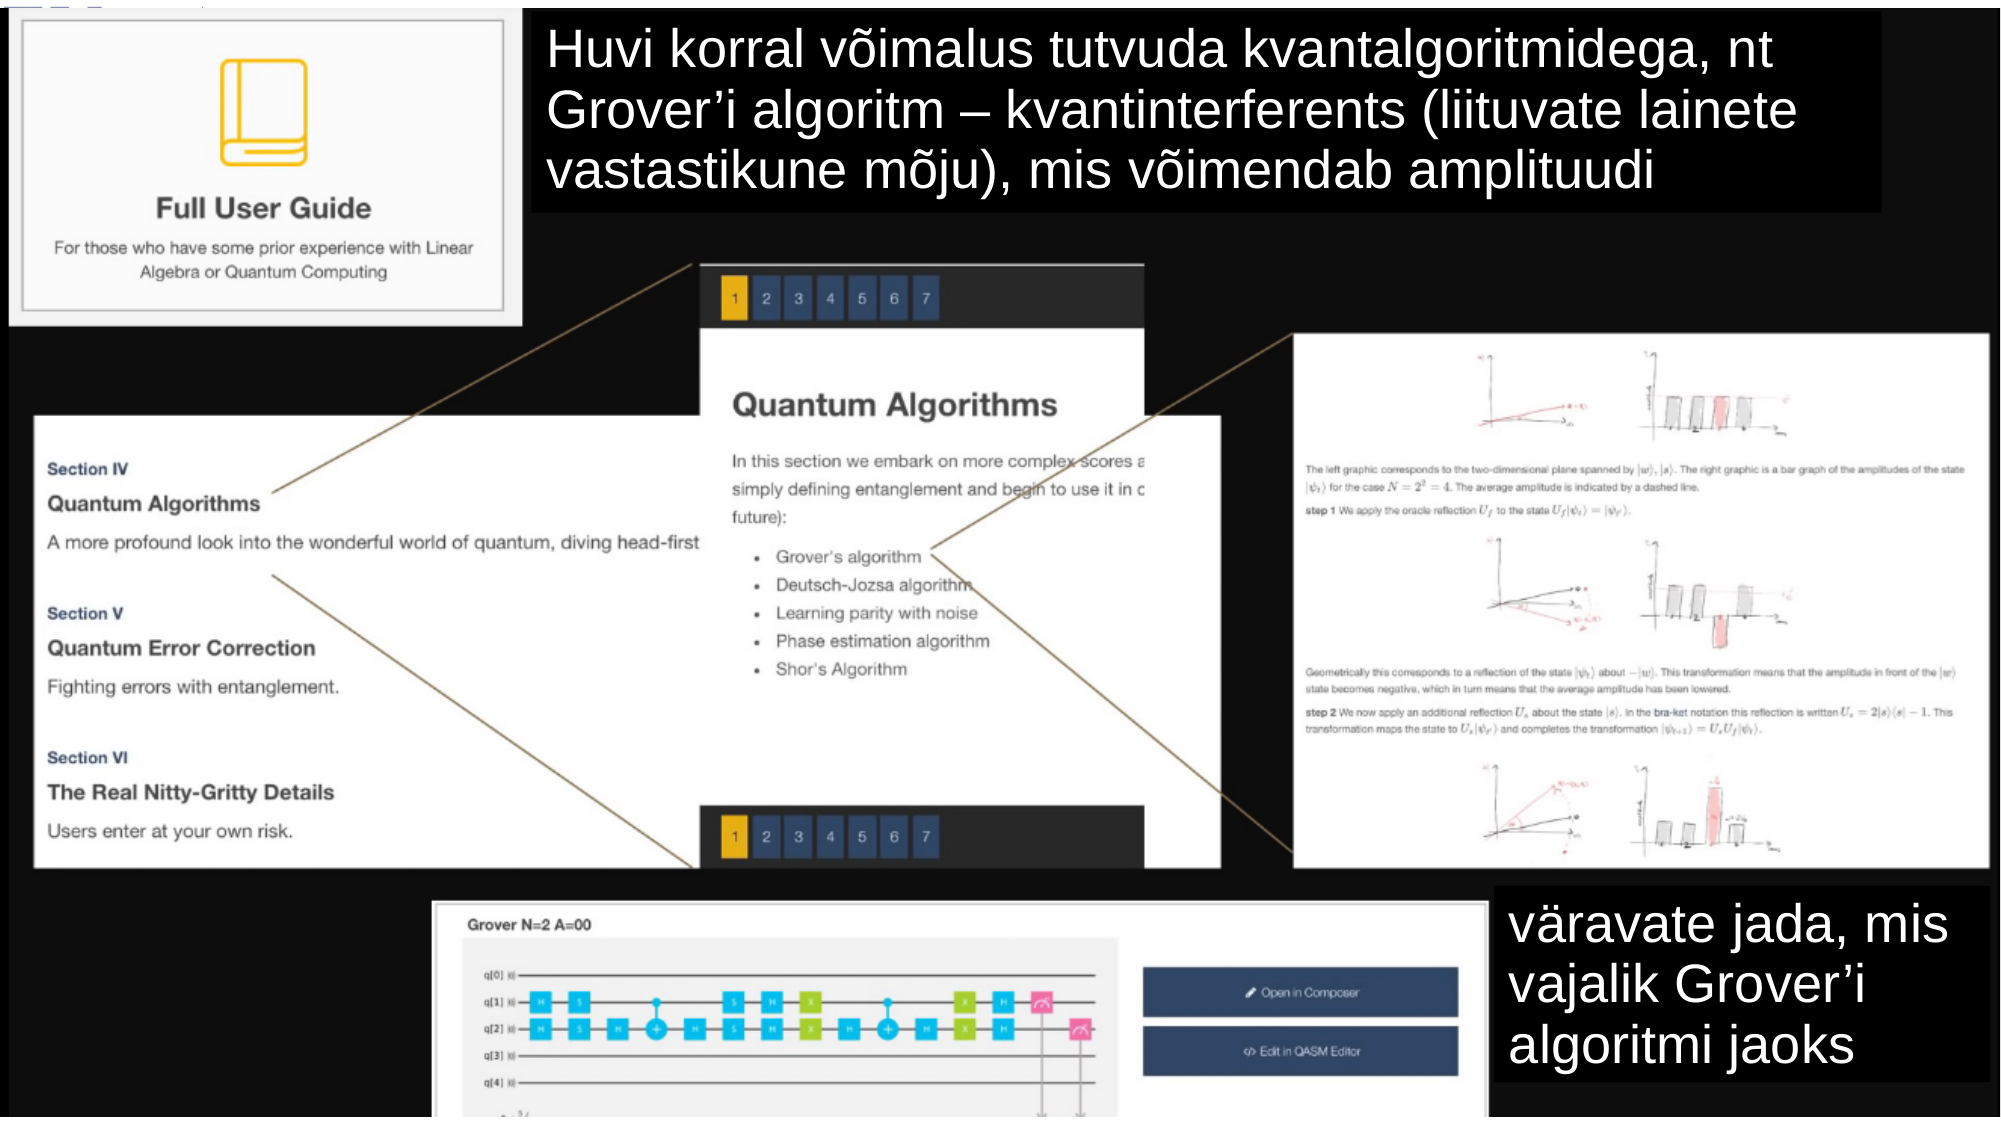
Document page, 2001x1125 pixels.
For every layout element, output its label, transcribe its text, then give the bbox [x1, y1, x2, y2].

text_box väravate jada, mis vajalik Grover’i algoritmi jaoks [1494, 885, 1991, 1083]
picture [0, 0, 2001, 1117]
text_box Huvi korral võimalus tutvuda kvantalgoritmidega, nt Grover’i algoritm – kvantinterferents (liituvate lainete vastastikune mõju), mis võimendab amplituudi [531, 11, 1882, 213]
